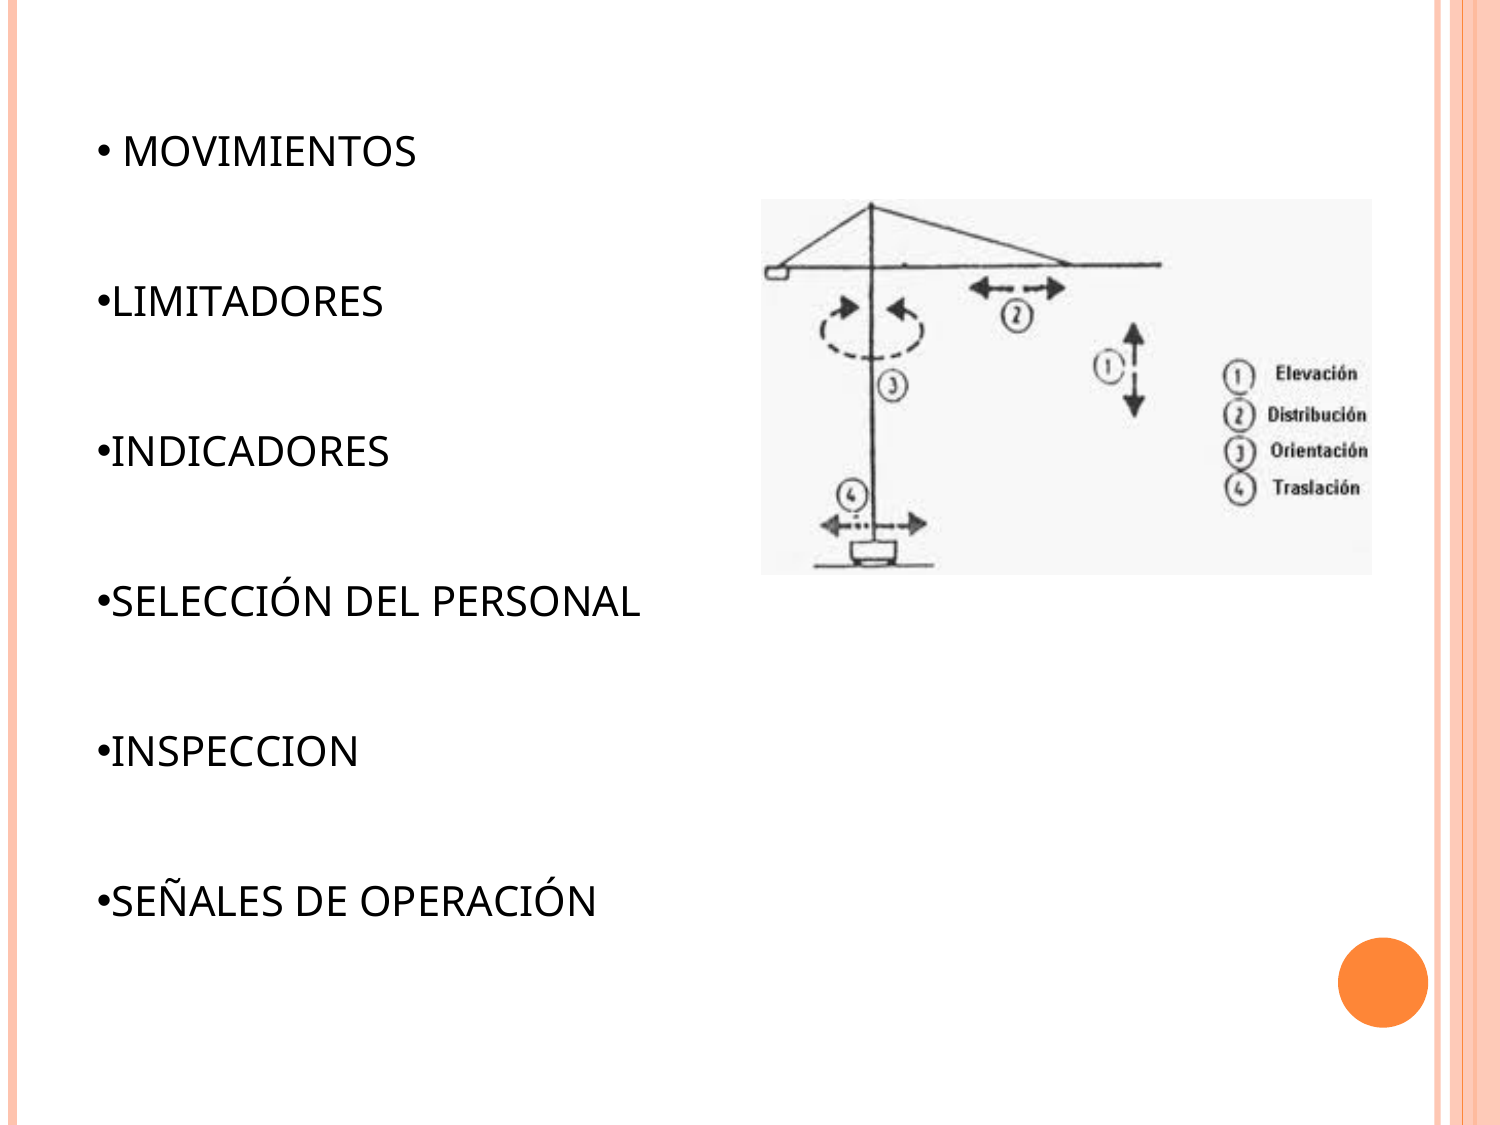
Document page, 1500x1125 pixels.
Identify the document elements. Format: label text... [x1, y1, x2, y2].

text_box MOVIMIENTOS LIMITADORES INDICADORES SELECCIÓN DEL PERSONAL INSPECCION SEÑALES DE OPERACIÓN [82, 117, 1419, 983]
picture [761, 199, 1372, 575]
